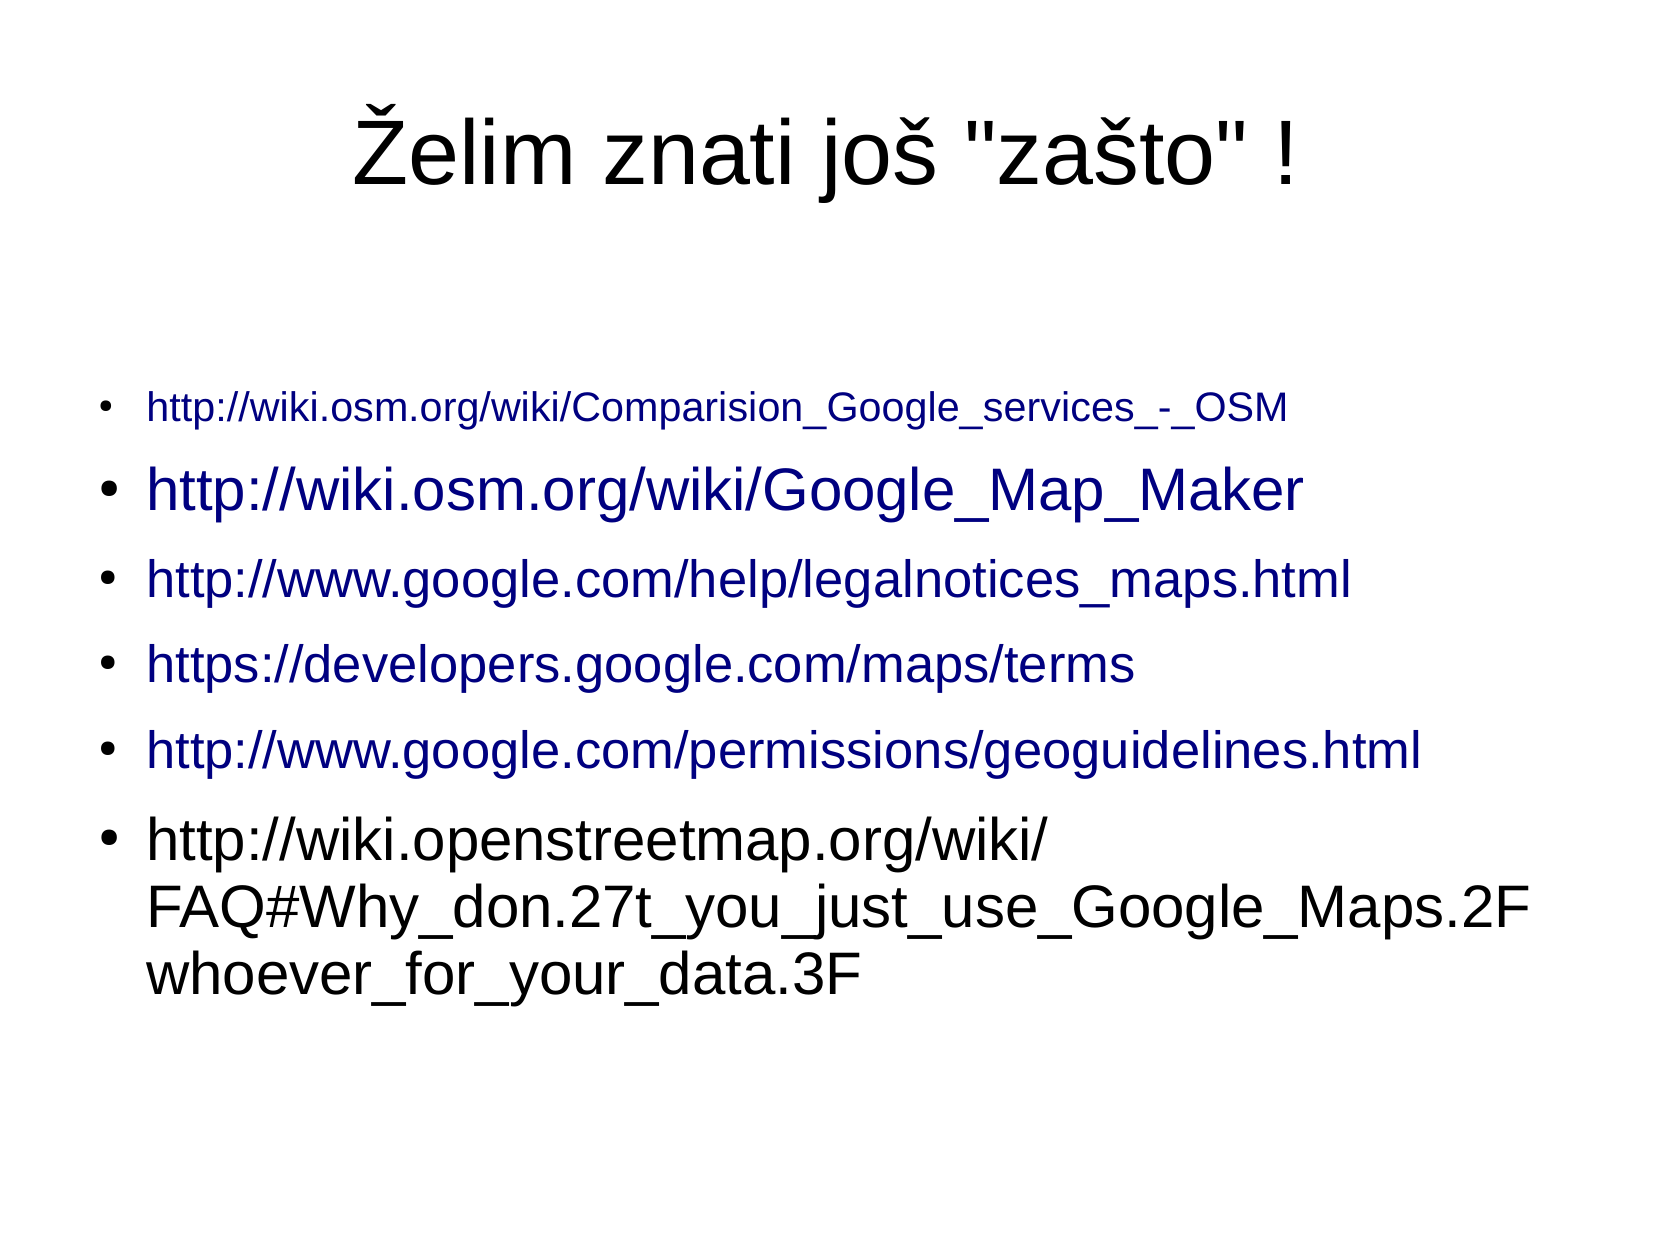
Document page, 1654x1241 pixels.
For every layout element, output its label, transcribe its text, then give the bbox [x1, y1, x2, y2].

title Želim znati još "zašto" ! [82, 49, 1571, 257]
list http://wiki.osm.org/wiki/Comparision_Google_services_-_OSM http://wiki.osm.org/wiki/Google_Map_Maker http://www.google.com/help/legalnotices_maps.html https://developers.google.com/maps/terms http://www.google.com/permissions/geoguidelines.html http://wiki.openstreetmap.org/wiki/FAQ#Why_don.27t_you_just_use_Google_Maps.2Fwhoever_for_your_data.3F [82, 290, 1538, 1010]
